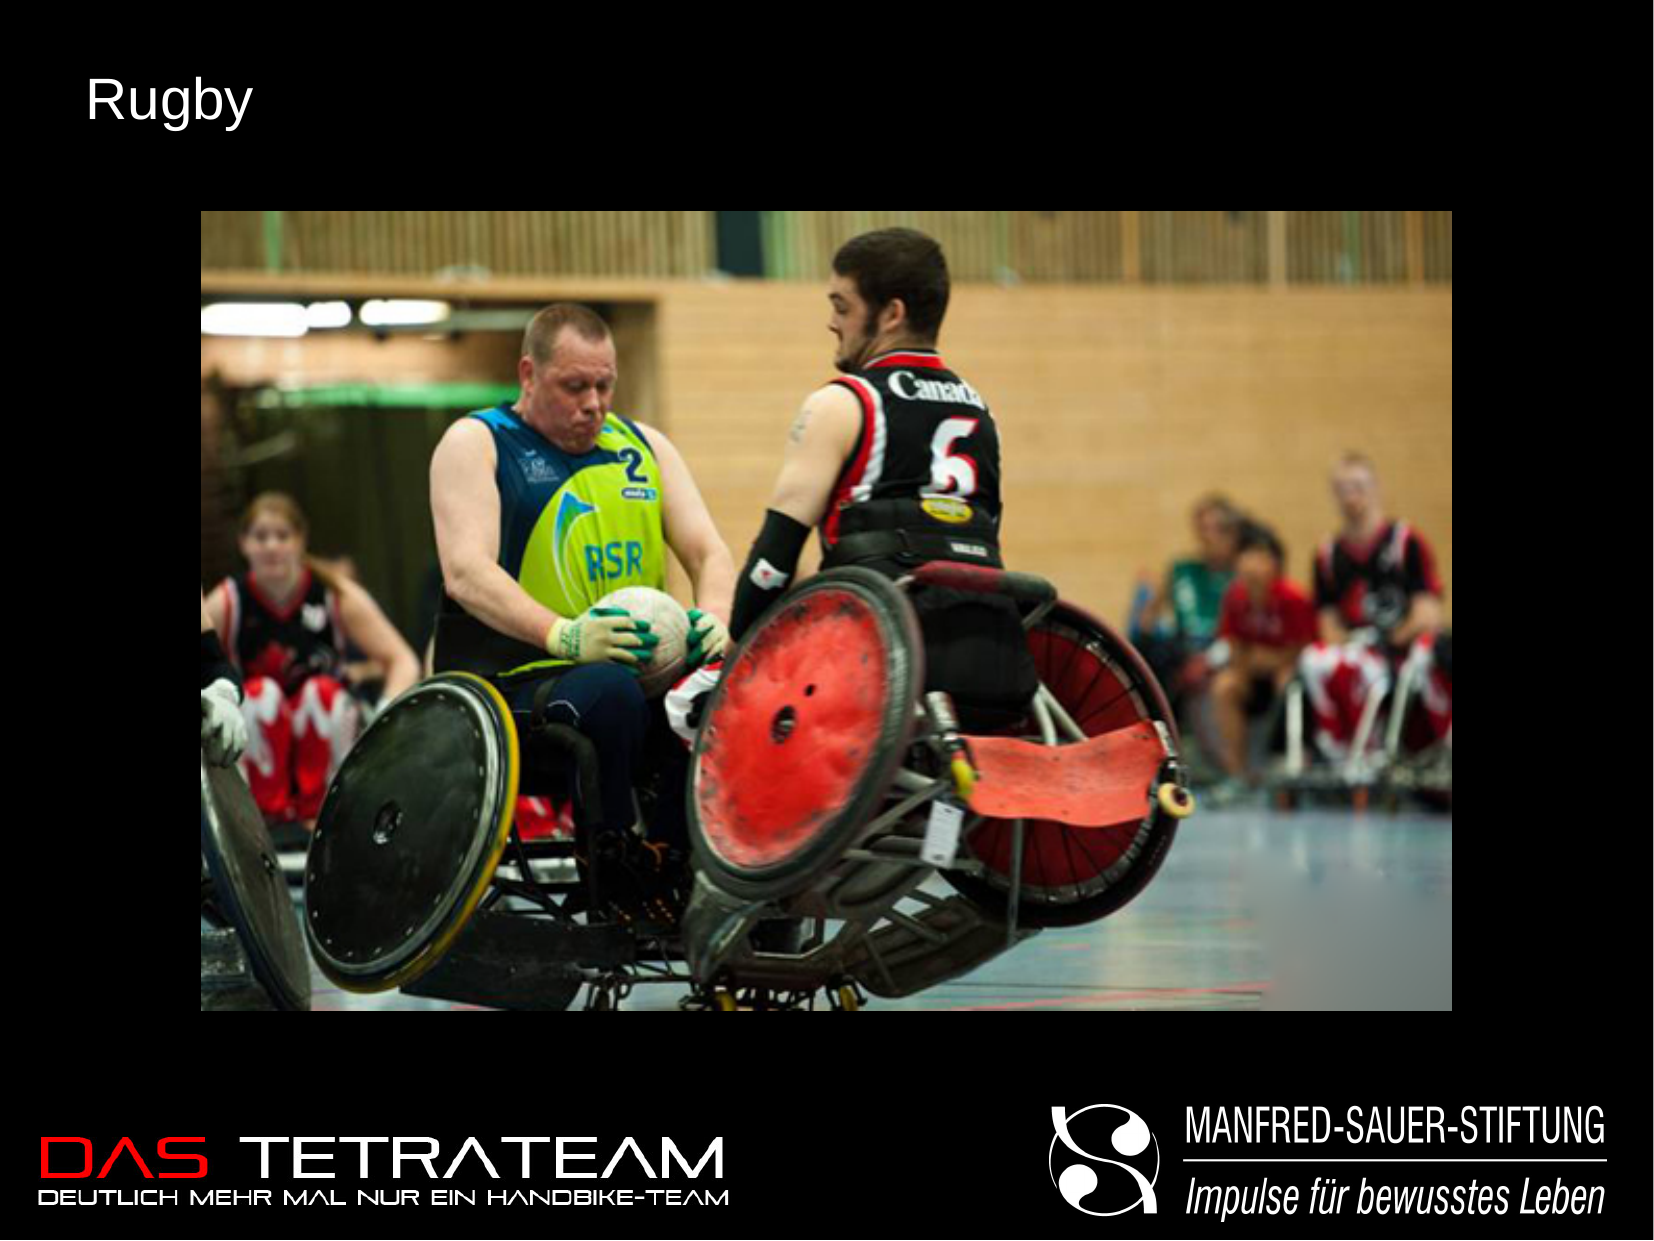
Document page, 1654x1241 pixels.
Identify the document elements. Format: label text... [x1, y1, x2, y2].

picture [16, 1121, 762, 1216]
picture [201, 211, 1452, 1011]
text_box Rugby [70, 59, 1170, 139]
picture [1049, 1104, 1607, 1222]
